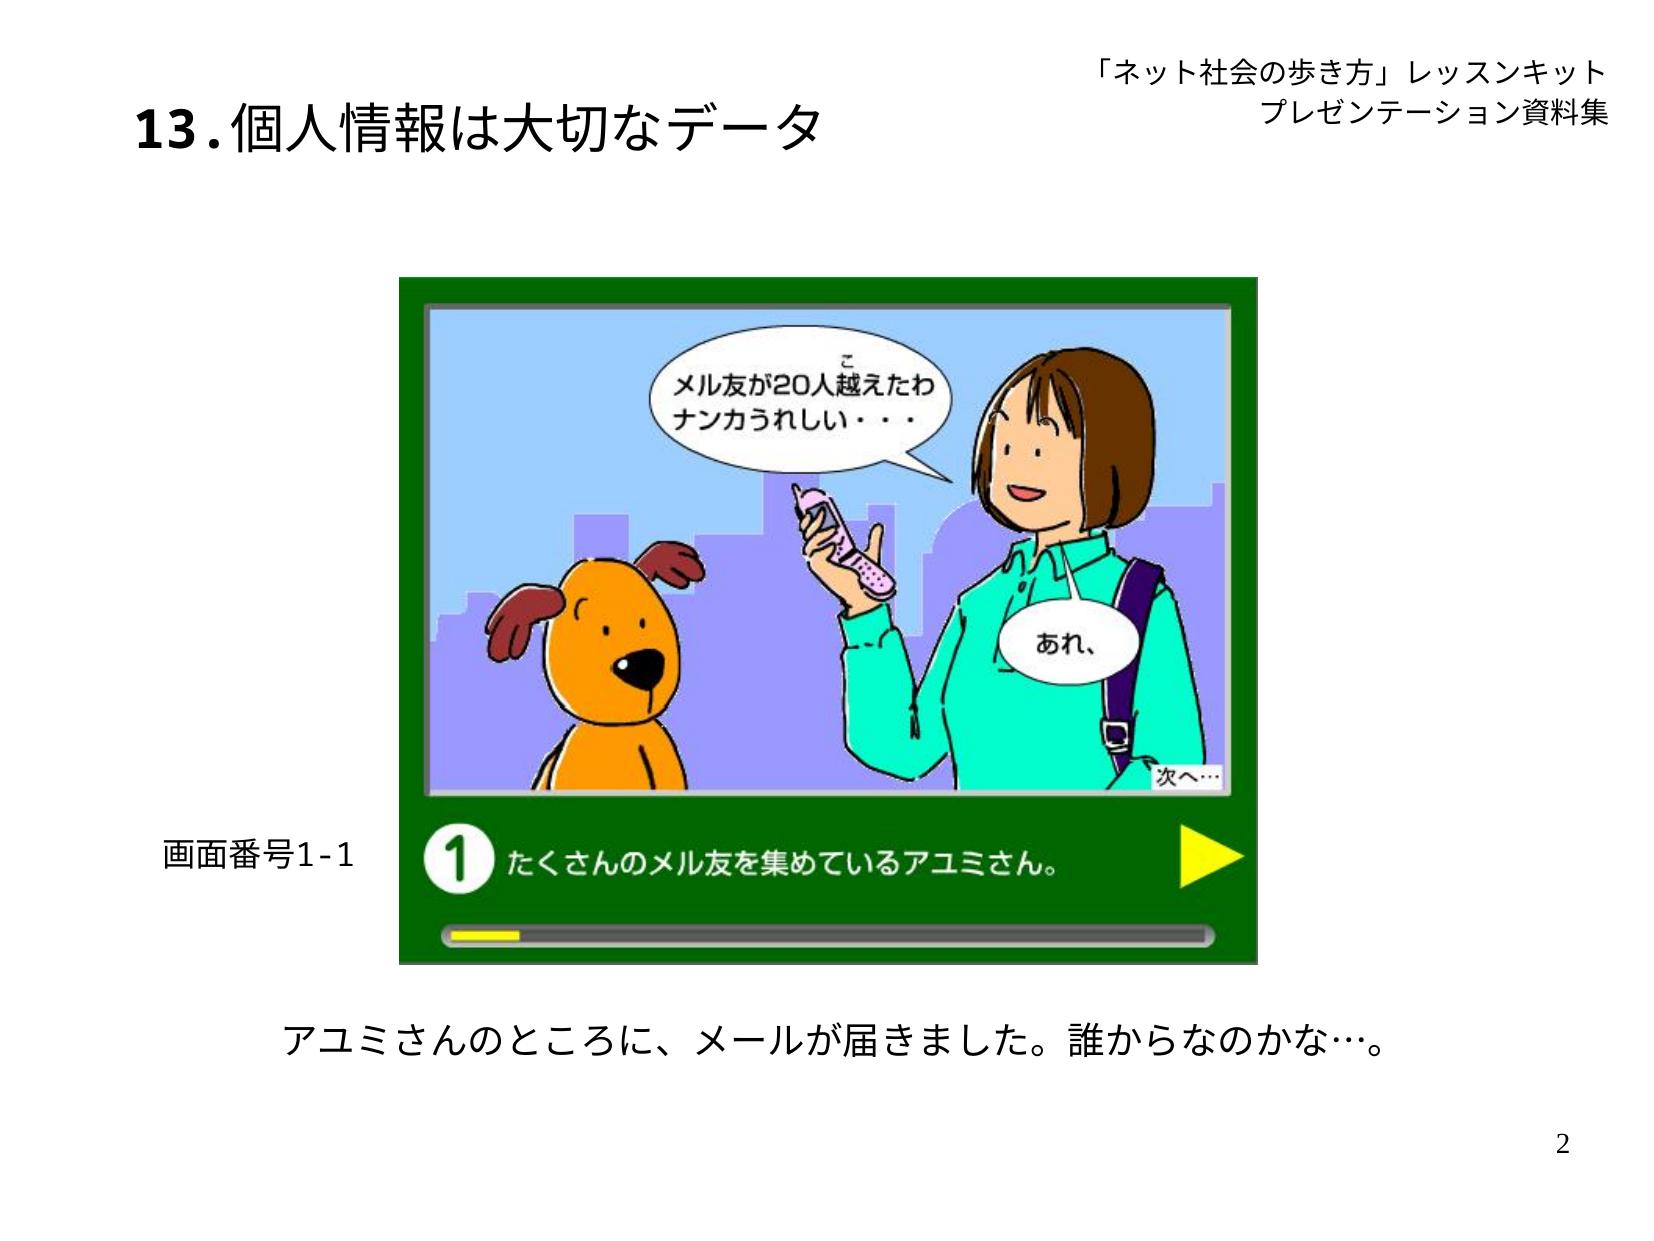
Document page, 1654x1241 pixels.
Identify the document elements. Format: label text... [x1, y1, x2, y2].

text_box 13.個人情報は大切なデータ [118, 88, 1241, 169]
text_box アユミさんのところに、メールが届きました。誰からなのかな…。 [265, 1003, 1447, 1074]
picture [399, 277, 1258, 965]
text_box 「ネット社会の歩き方」レッスンキット プレゼンテーション資料集 [1062, 44, 1625, 139]
text_box 画面番号1-1 [147, 826, 384, 882]
